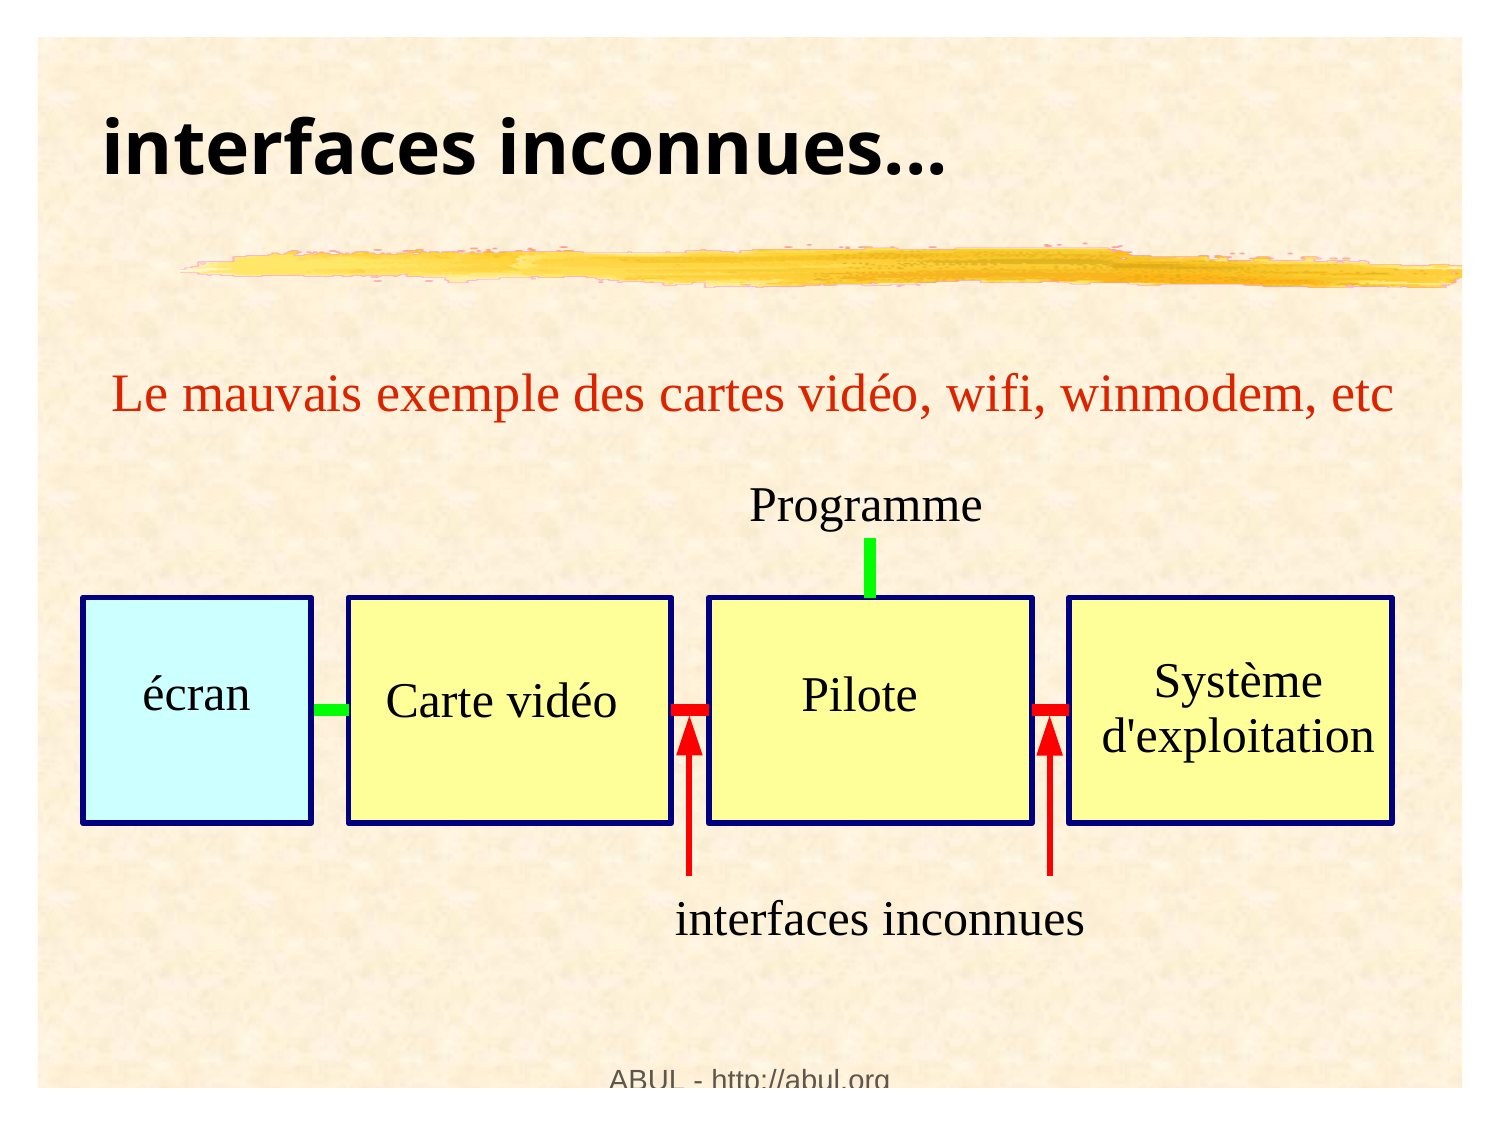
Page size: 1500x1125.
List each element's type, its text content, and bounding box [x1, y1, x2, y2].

text_box [1069, 597, 1392, 824]
text_box écran [142, 666, 252, 727]
picture [748, 1076, 755, 1088]
text_box Système d'exploitation [1101, 652, 1376, 794]
picture [806, 1076, 813, 1088]
text_box Carte vidéo [385, 673, 620, 734]
picture [614, 1073, 621, 1082]
text_box [708, 597, 1032, 824]
picture [878, 1076, 886, 1088]
picture [37, 37, 1463, 1088]
text_box [348, 597, 672, 824]
picture [716, 1076, 723, 1088]
text_box Le mauvais exemple des cartes vidéo, wifi, winmodem, etc [111, 363, 1439, 429]
picture [852, 1076, 860, 1088]
text_box interfaces inconnues [674, 890, 1201, 952]
title interfaces inconnues... [101, 39, 1312, 253]
picture [732, 1076, 737, 1088]
picture [633, 1081, 643, 1088]
text_box Pilote [801, 667, 966, 728]
text_box Programme [661, 477, 1071, 538]
picture [633, 1072, 642, 1078]
picture [612, 1084, 624, 1088]
text_box [83, 597, 312, 824]
picture [788, 1082, 795, 1088]
